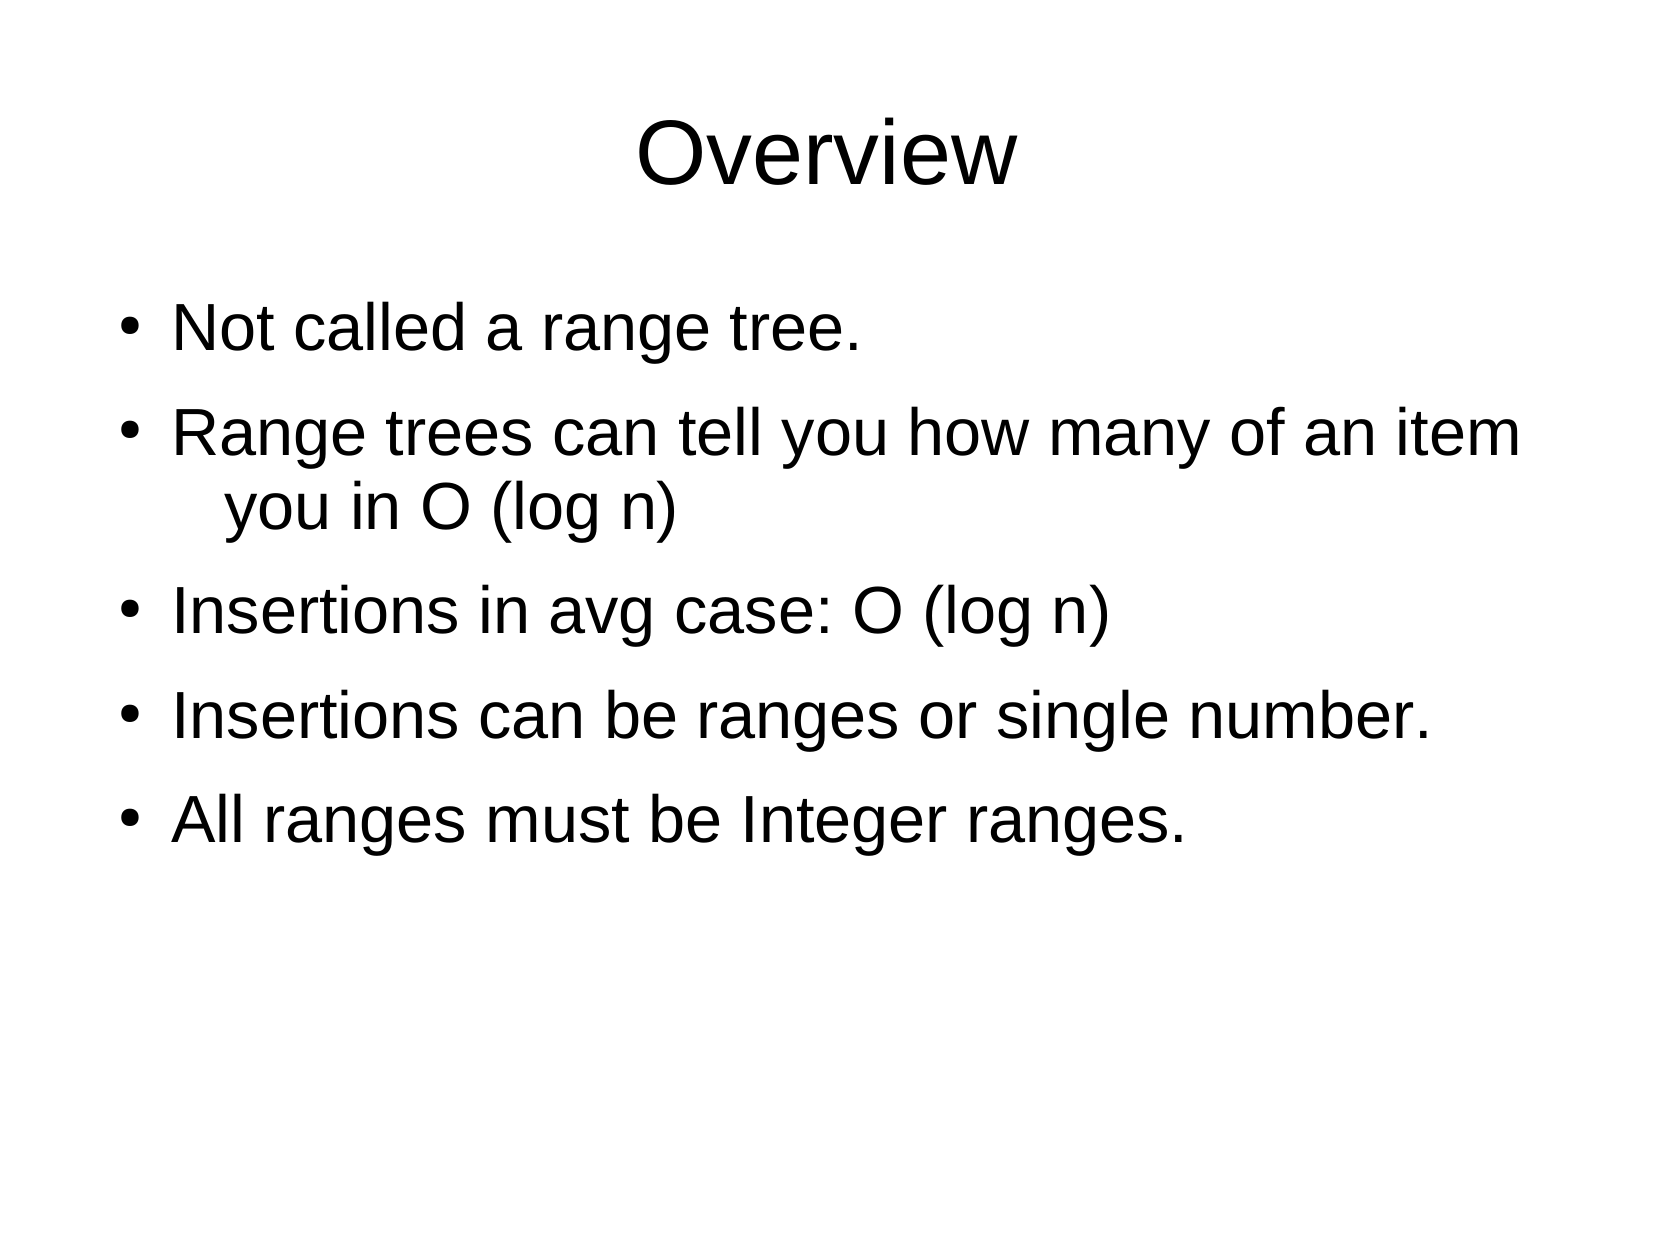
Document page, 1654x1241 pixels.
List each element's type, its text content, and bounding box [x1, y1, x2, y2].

title Overview [82, 49, 1571, 257]
list Not called a range tree. Range trees can tell you how many of an item you in O (log n) Insertions in avg case: O (log n) Insertions can be ranges or single number. All ranges must be Integer ranges. [82, 290, 1571, 1109]
